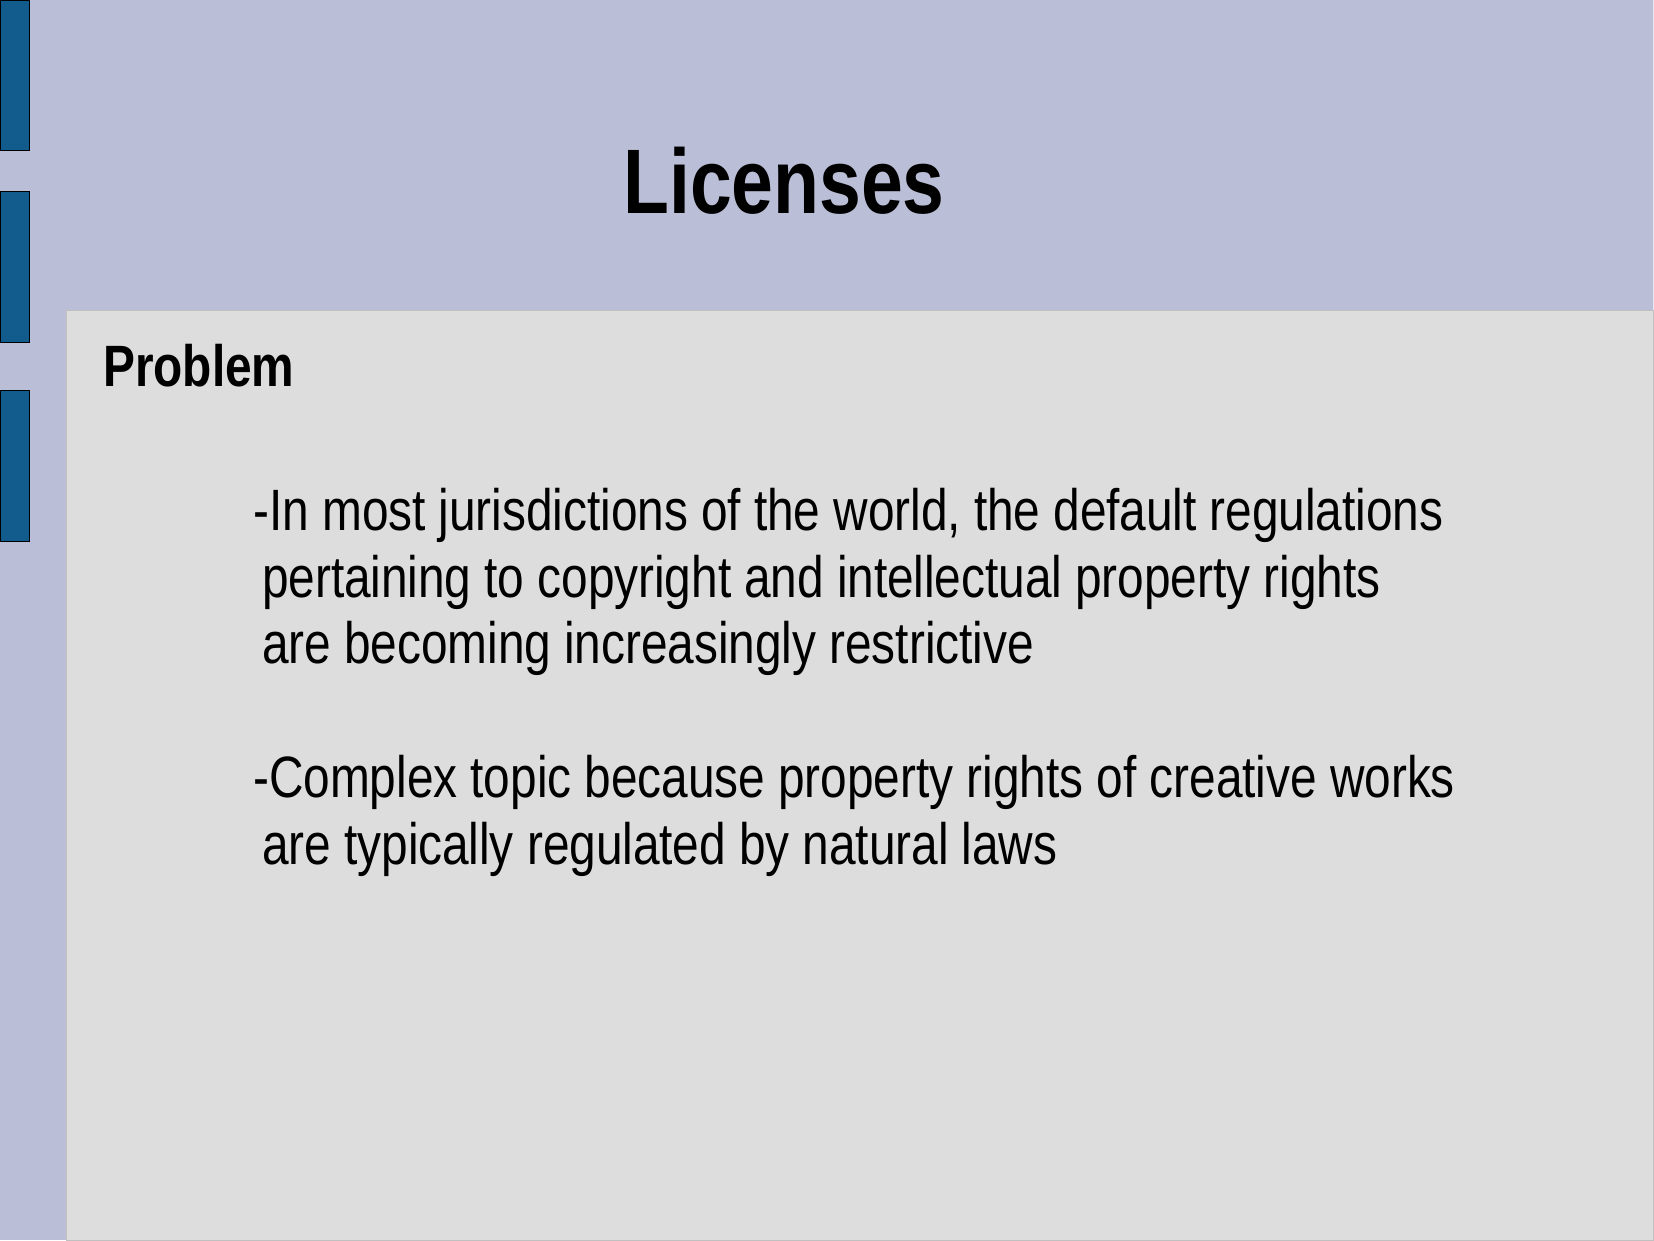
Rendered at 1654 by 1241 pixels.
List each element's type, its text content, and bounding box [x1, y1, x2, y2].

text_box Problem -In most jurisdictions of the world, the default regulations pertaining to copyright and intellectual property rights are becoming increasingly restrictive -Complex topic because property rights of creative works are typically regulated by natural laws [88, 324, 1595, 1201]
text_box Licenses [518, 120, 1051, 240]
